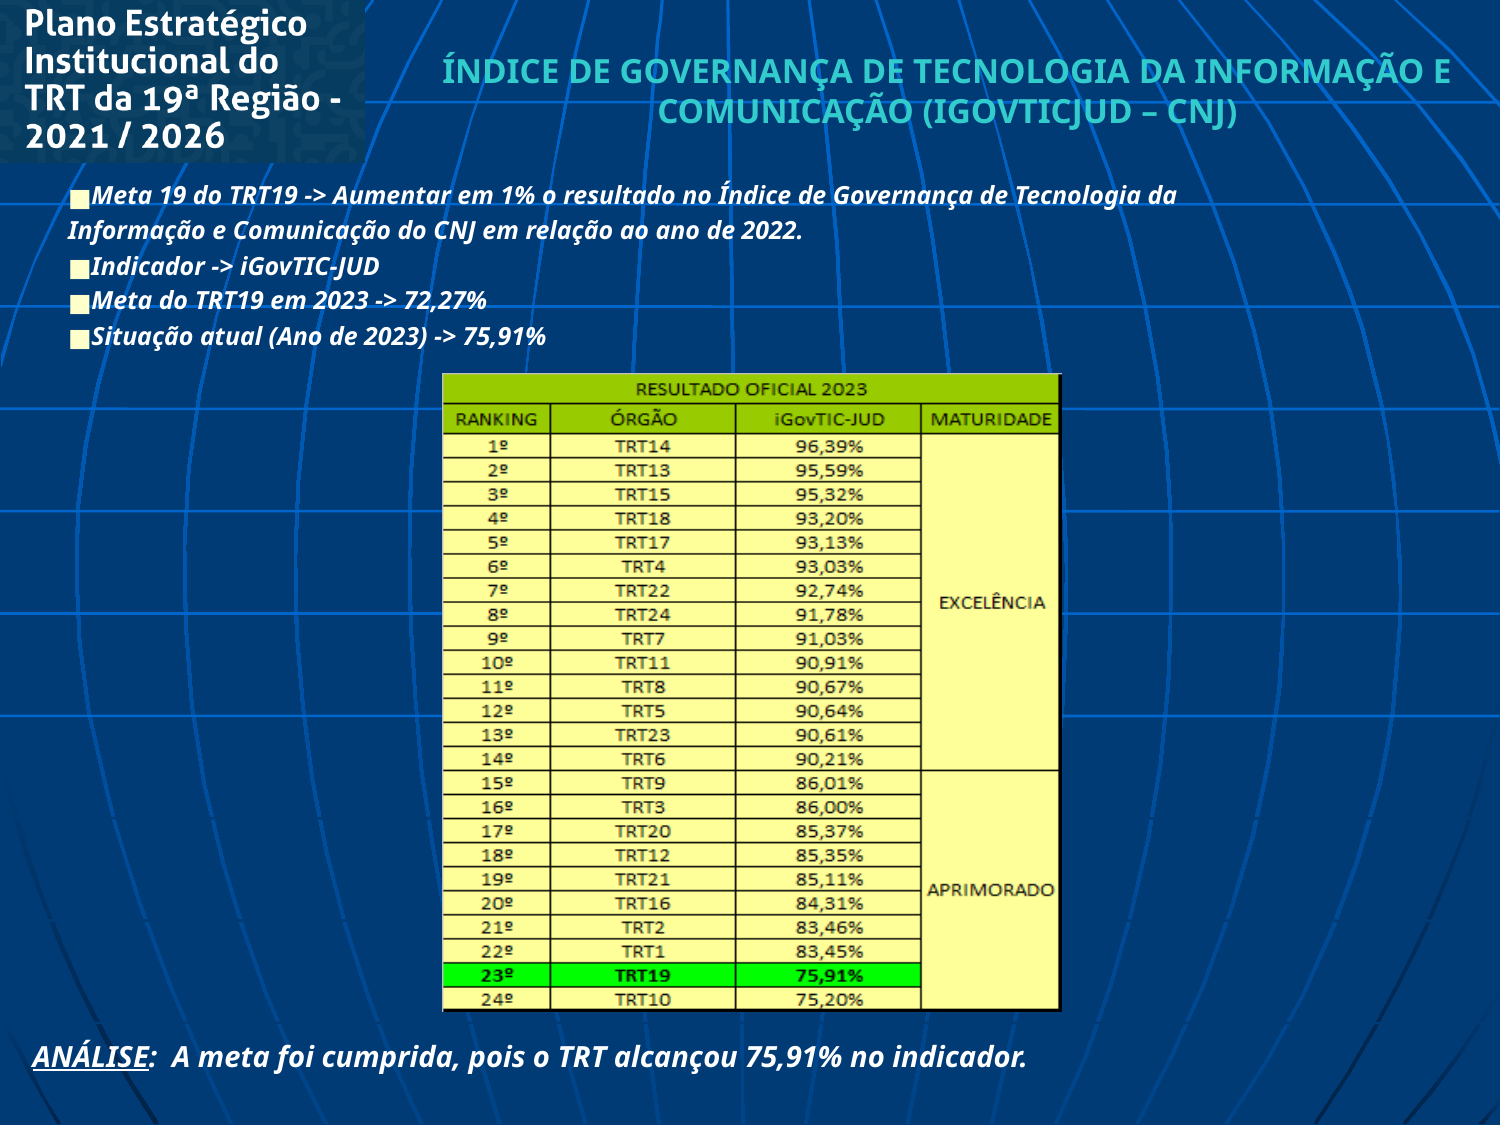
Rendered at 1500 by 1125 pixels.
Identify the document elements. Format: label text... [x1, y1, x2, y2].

picture [0, 0, 365, 163]
text_box Meta 19 do TRT19 -> Aumentar em 1% o resultado no Índice de Governança de Tecnologia da Informação e Comunicação do CNJ em relação ao ano de 2022. Indicador -> iGovTIC-JUD Meta do TRT19 em 2023 -> 72,27% Situação atual (Ano de 2023) -> 75,91% [53, 172, 1459, 374]
picture [442, 373, 1062, 1012]
text_box ÍNDICE DE GOVERNANÇA DE TECNOLOGIA DA INFORMAÇÃO E COMUNICAÇÃO (IGOVTICJUD – CNJ) [395, 42, 1500, 138]
text_box ANÁLISE: A meta foi cumprida, pois o TRT alcançou 75,91% no indicador. [17, 1030, 1424, 1125]
